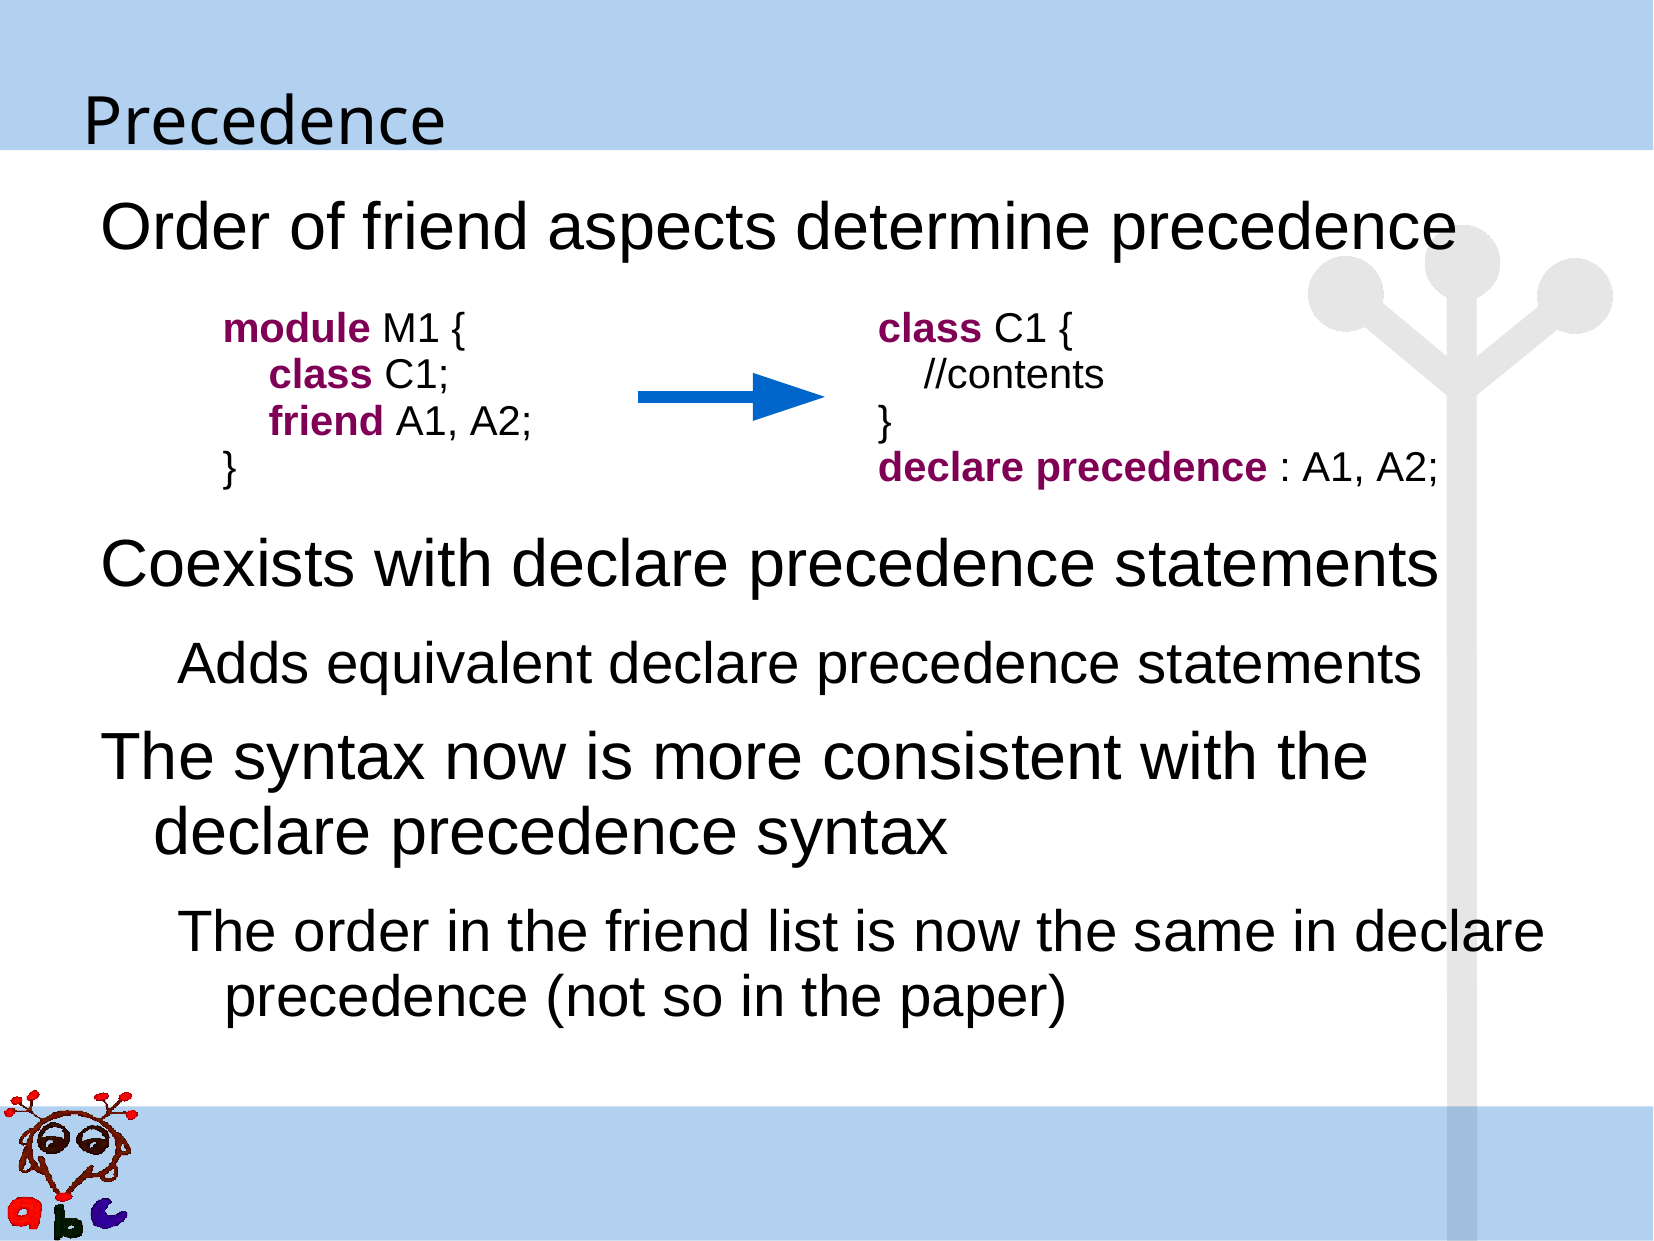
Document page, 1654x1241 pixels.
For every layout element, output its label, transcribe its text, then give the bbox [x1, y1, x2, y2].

list Order of friend aspects determine precedence [82, 189, 1571, 338]
title Precedence [82, 49, 1576, 188]
list Coexists with declare precedence statements Adds equivalent declare precedence statements The syntax now is more consistent with the declare precedence syntax The order in the friend list is now the same in declare precedence (not so in the paper) [82, 526, 1571, 1028]
picture [0, 1088, 139, 1241]
text_box module M1 { class C1; friend A1, A2; } [220, 301, 624, 495]
text_box class C1 { //contents } declare precedence : A1, A2; [876, 301, 1477, 494]
